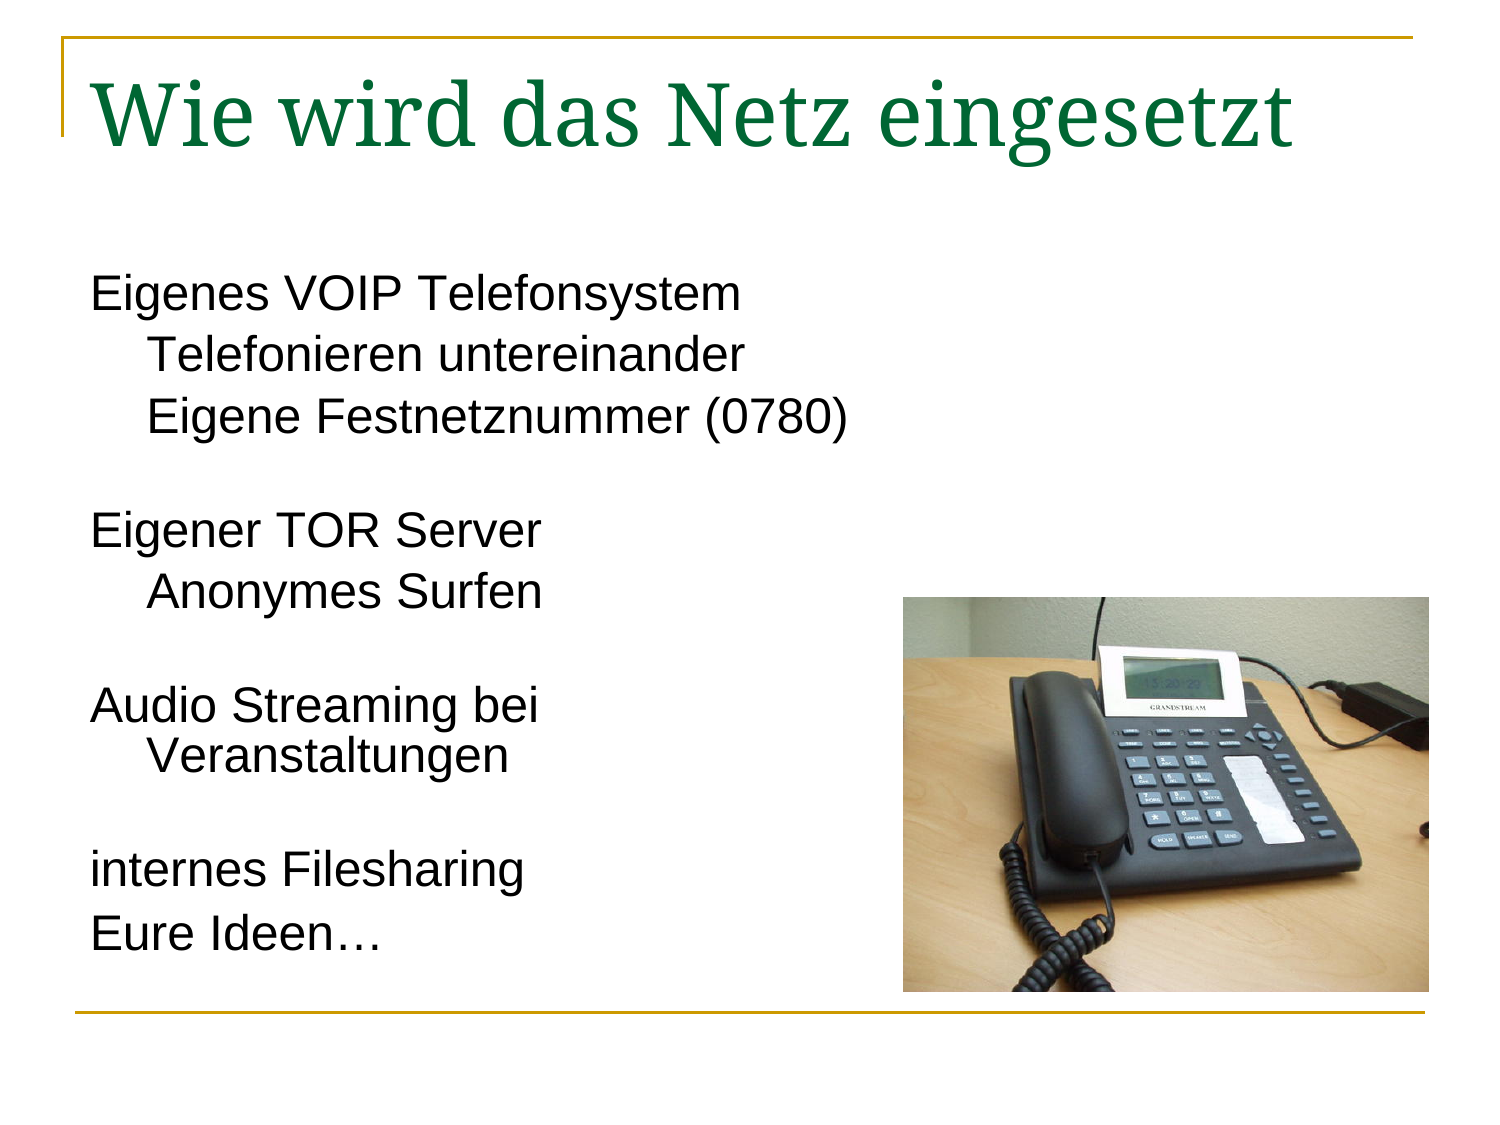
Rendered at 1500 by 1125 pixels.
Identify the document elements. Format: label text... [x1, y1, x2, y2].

title Wie wird das Netz eingesetzt [75, 45, 1426, 233]
list Eigenes VOIP Telefonsystem Telefonieren untereinander Eigene Festnetznummer (0780) Eigener TOR Server Anonymes Surfen Audio Streaming bei Veranstaltungen internes Filesharing Eure Ideen… [75, 262, 1426, 1006]
picture [903, 597, 1429, 992]
